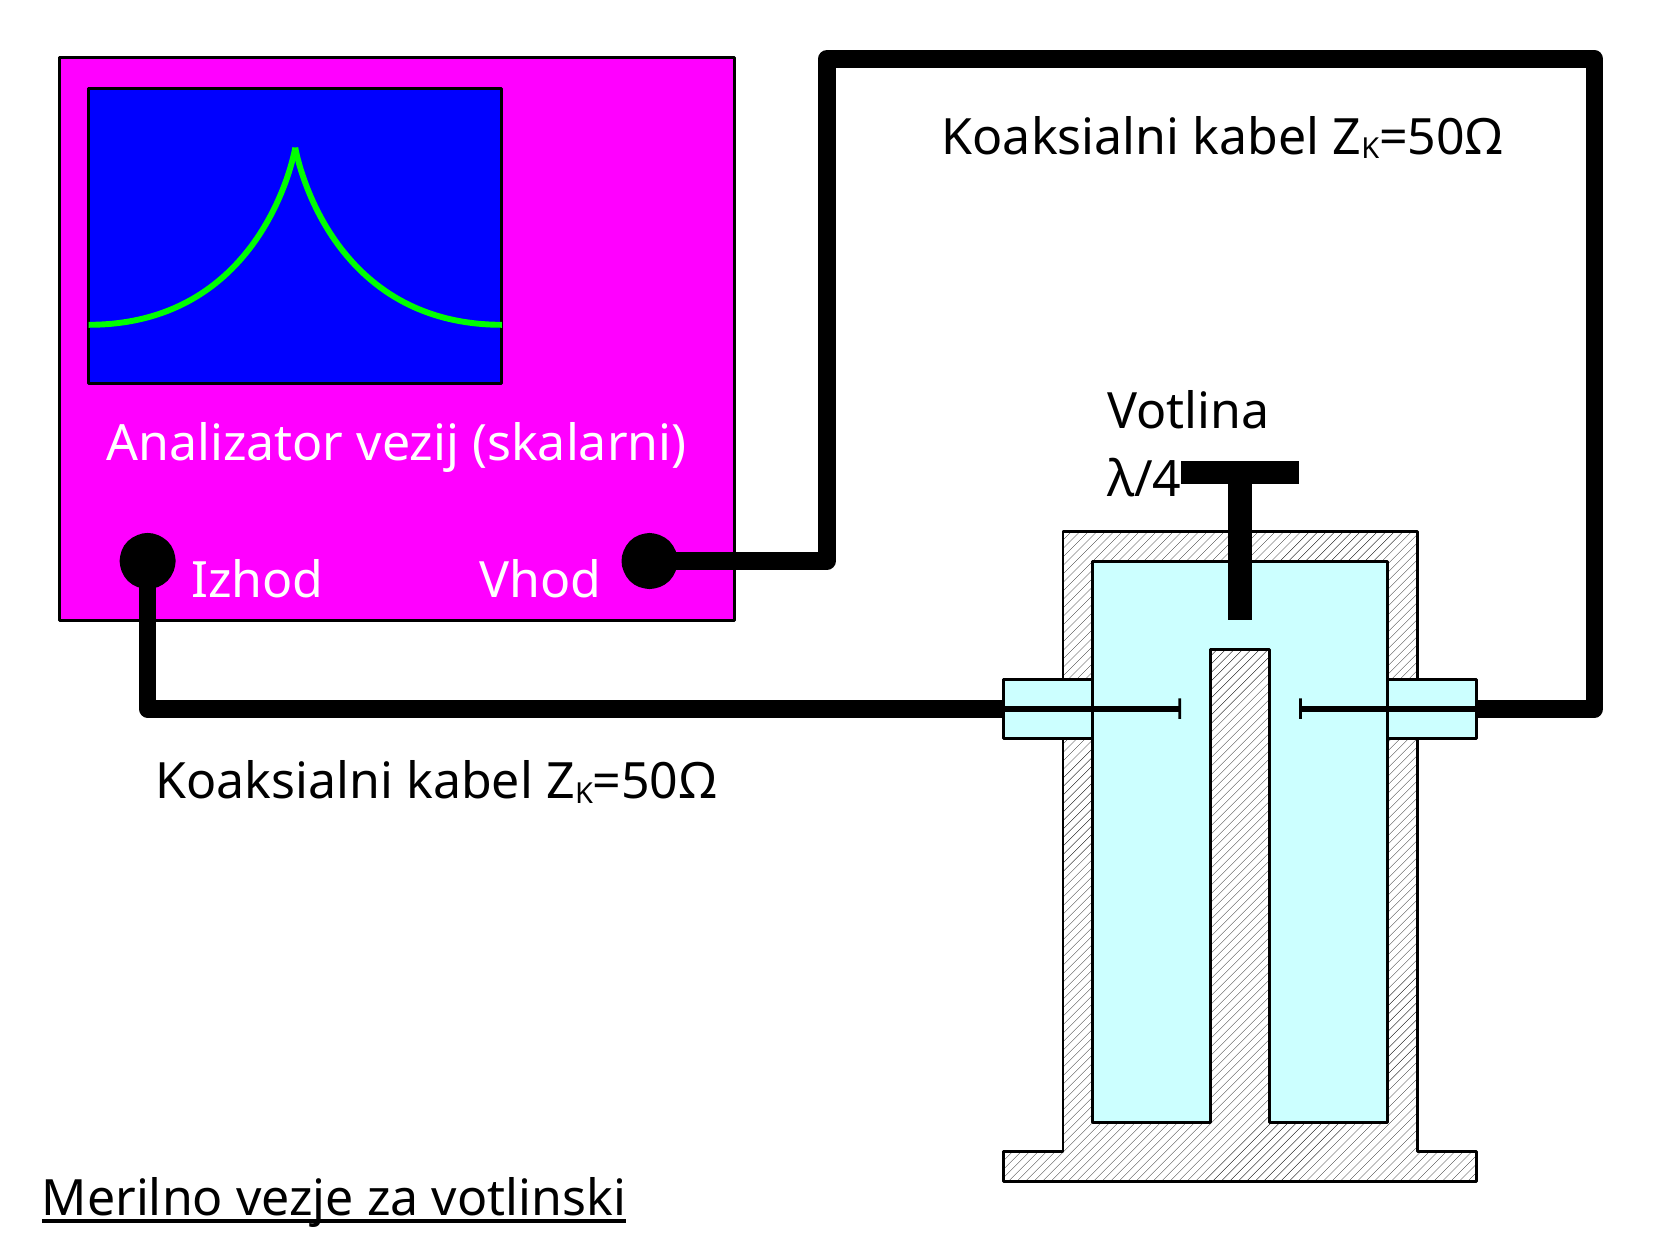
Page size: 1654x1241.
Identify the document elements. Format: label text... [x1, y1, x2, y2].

text_box [88, 88, 502, 321]
text_box [1003, 531, 1477, 1182]
text_box Koaksialni kabel ZK=50Ω [927, 68, 1520, 152]
text_box Analizator vezij (skalarni) Izhod Vhod [59, 57, 735, 621]
text_box Koaksialni kabel ZK=50Ω [140, 737, 786, 830]
text_box [88, 164, 502, 384]
text_box Votlina λ/4 [1092, 367, 1359, 443]
text_box Merilno vezje za votlinski rezonator [27, 1154, 857, 1230]
